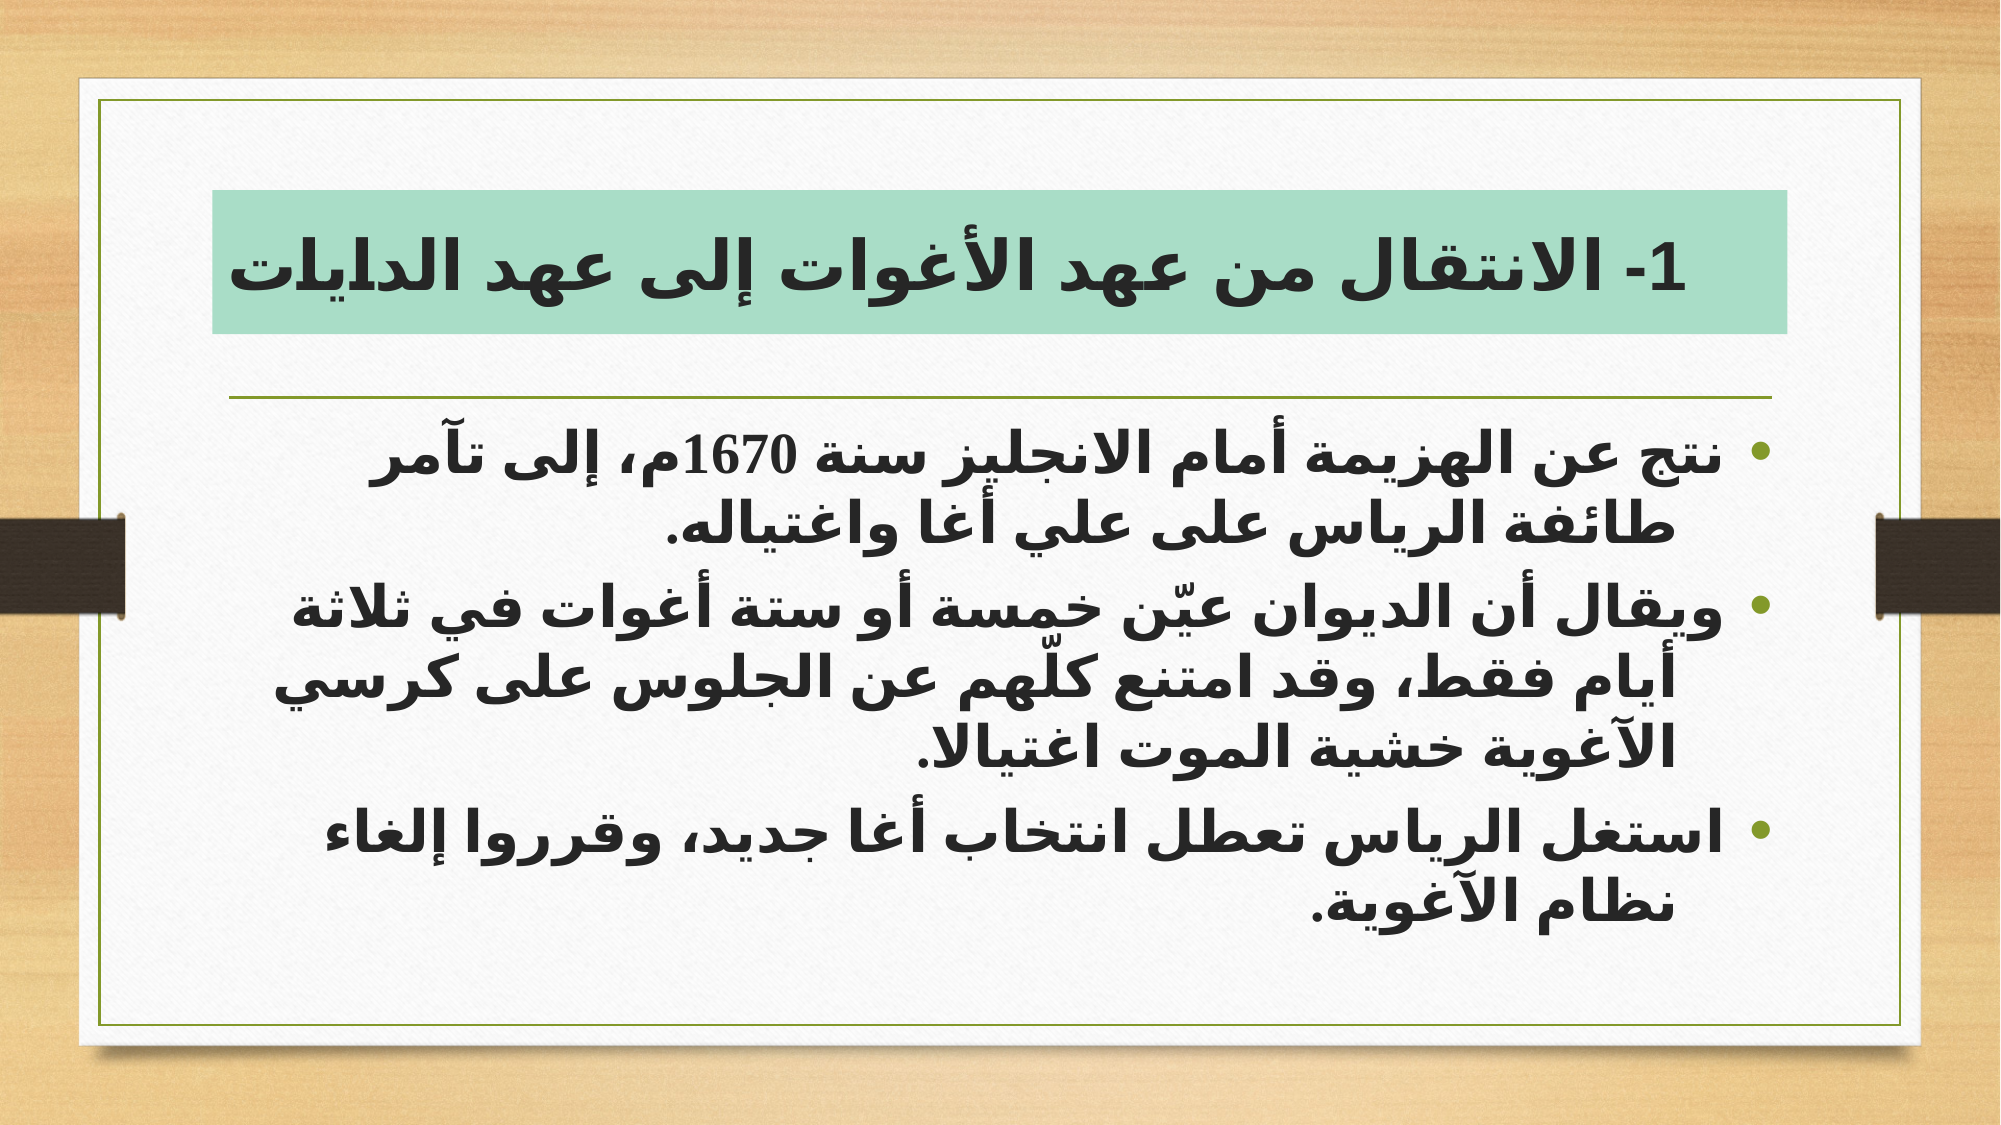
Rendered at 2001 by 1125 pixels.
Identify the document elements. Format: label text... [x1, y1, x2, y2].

title 1- الانتقال من عهد الأغوات إلى عهد الدايات [212, 190, 1788, 335]
list نتج عن الهزيمة أمام الانجليز سنة 1670م، إلى تآمر طائفة الرياس على علي أغا واغتياله. ويقال أن الديوان عيّن خمسة أو ستة أغوات في ثلاثة أيام فقط، وقد امتنع كلّهم عن الجلوس على كرسي الآغوية خشية الموت اغتيالا. استغل الرياس تعطل انتخاب أغا جديد، وقرروا إلغاء نظام الآغوية. [212, 407, 1788, 964]
